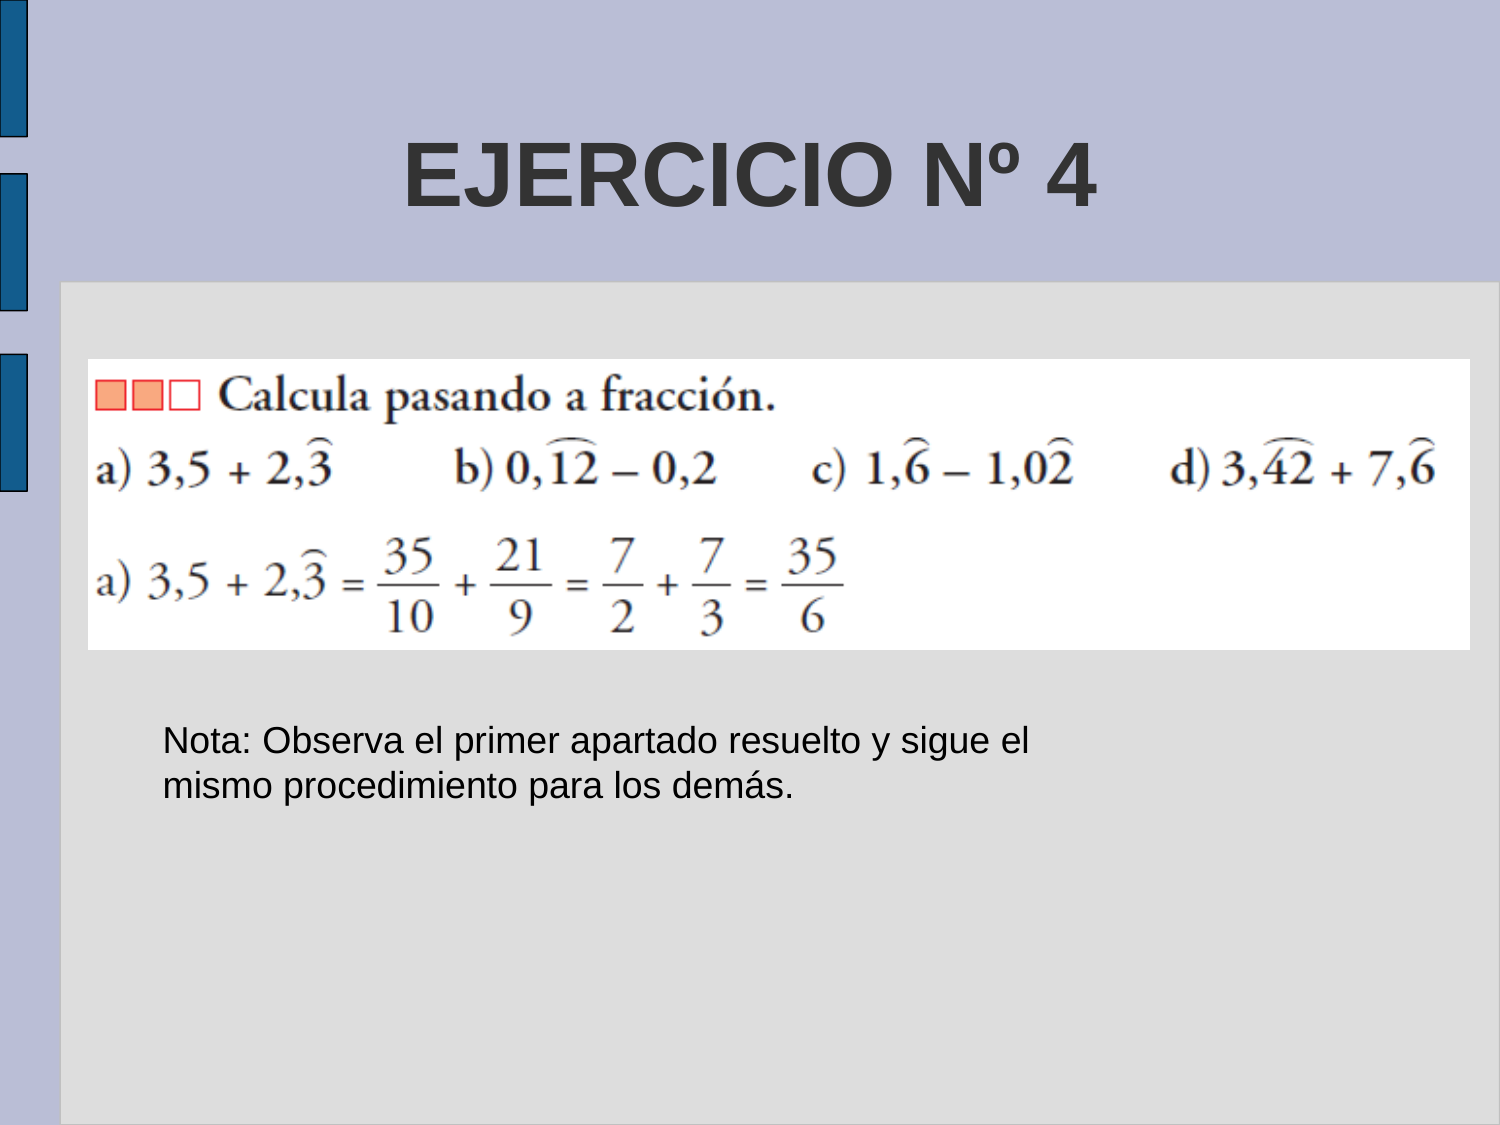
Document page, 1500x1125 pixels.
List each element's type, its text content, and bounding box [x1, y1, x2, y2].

picture [88, 359, 1470, 650]
text_box Nota: Observa el primer apartado resuelto y sigue el mismo procedimiento para los demás. [147, 708, 1123, 814]
title EJERCICIO Nº 4 [110, 80, 1391, 271]
